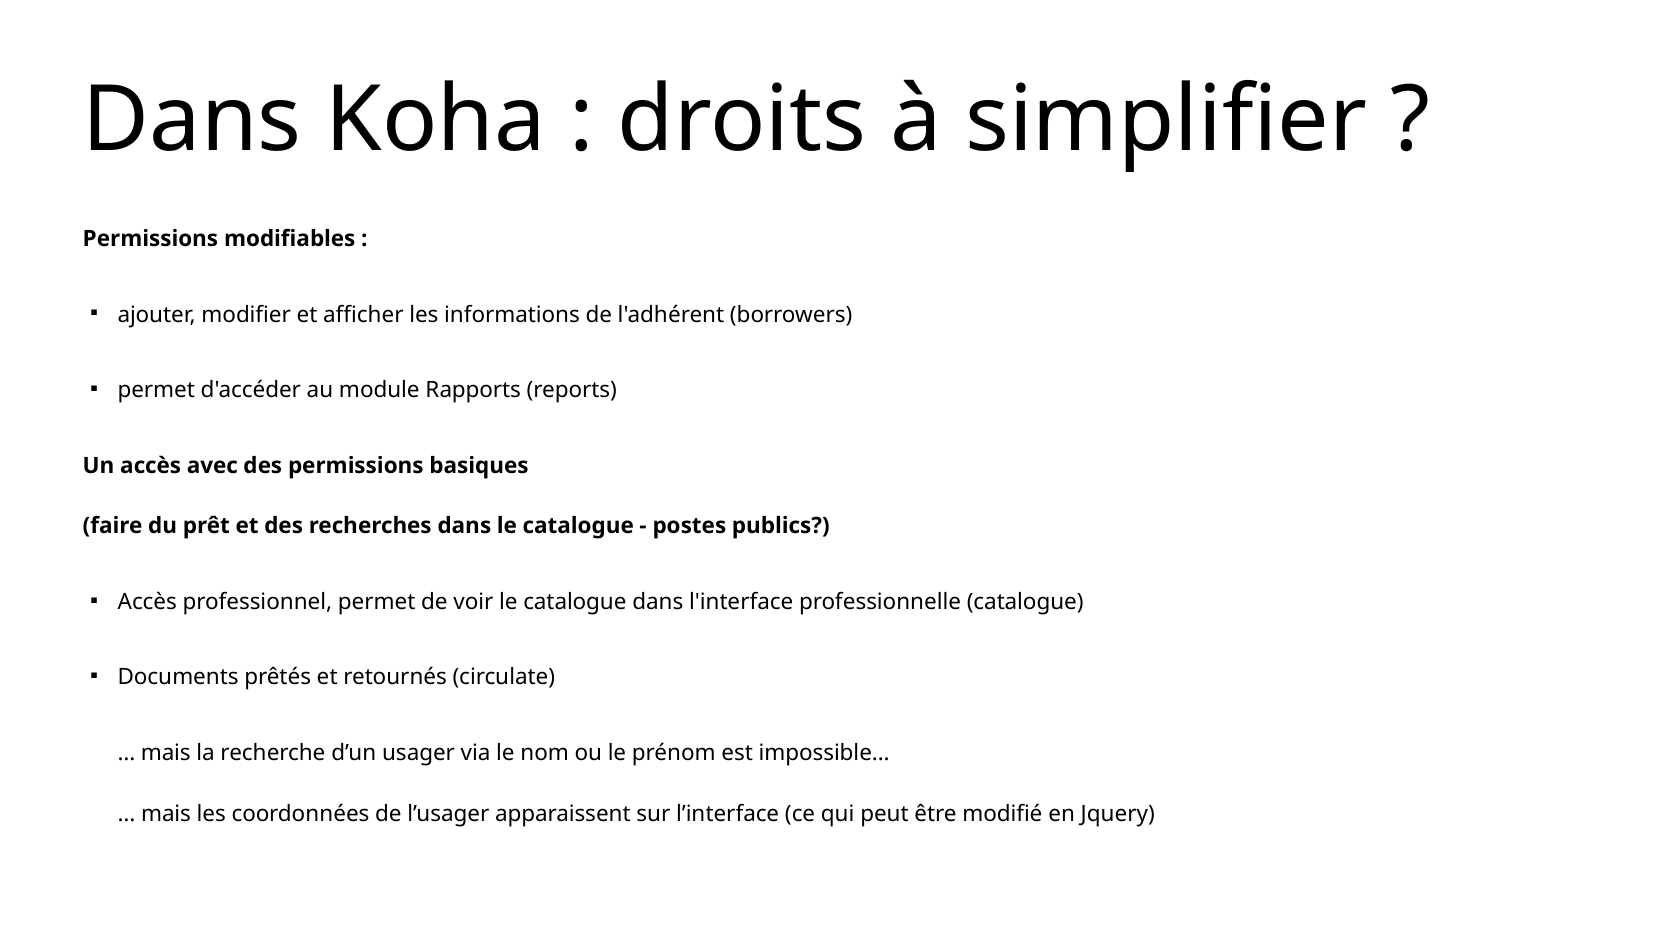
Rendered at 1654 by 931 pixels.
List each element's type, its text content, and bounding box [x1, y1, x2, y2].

title Dans Koha : droits à simplifier ? [82, 37, 1571, 192]
list Permissions modifiables : ajouter, modifier et afficher les informations de l'adhérent (borrowers) permet d'accéder au module Rapports (reports) Un accès avec des permissions basiques (faire du prêt et des recherches dans le catalogue - postes publics?) Accès professionnel, permet de voir le catalogue dans l'interface professionnelle (catalogue) Documents prêtés et retournés (circulate) … mais la recherche d’un usager via le nom ou le prénom est impossible… … mais les coordonnées de l’usager apparaissent sur l’interface (ce qui peut être modifié en Jquery) [82, 192, 1571, 838]
